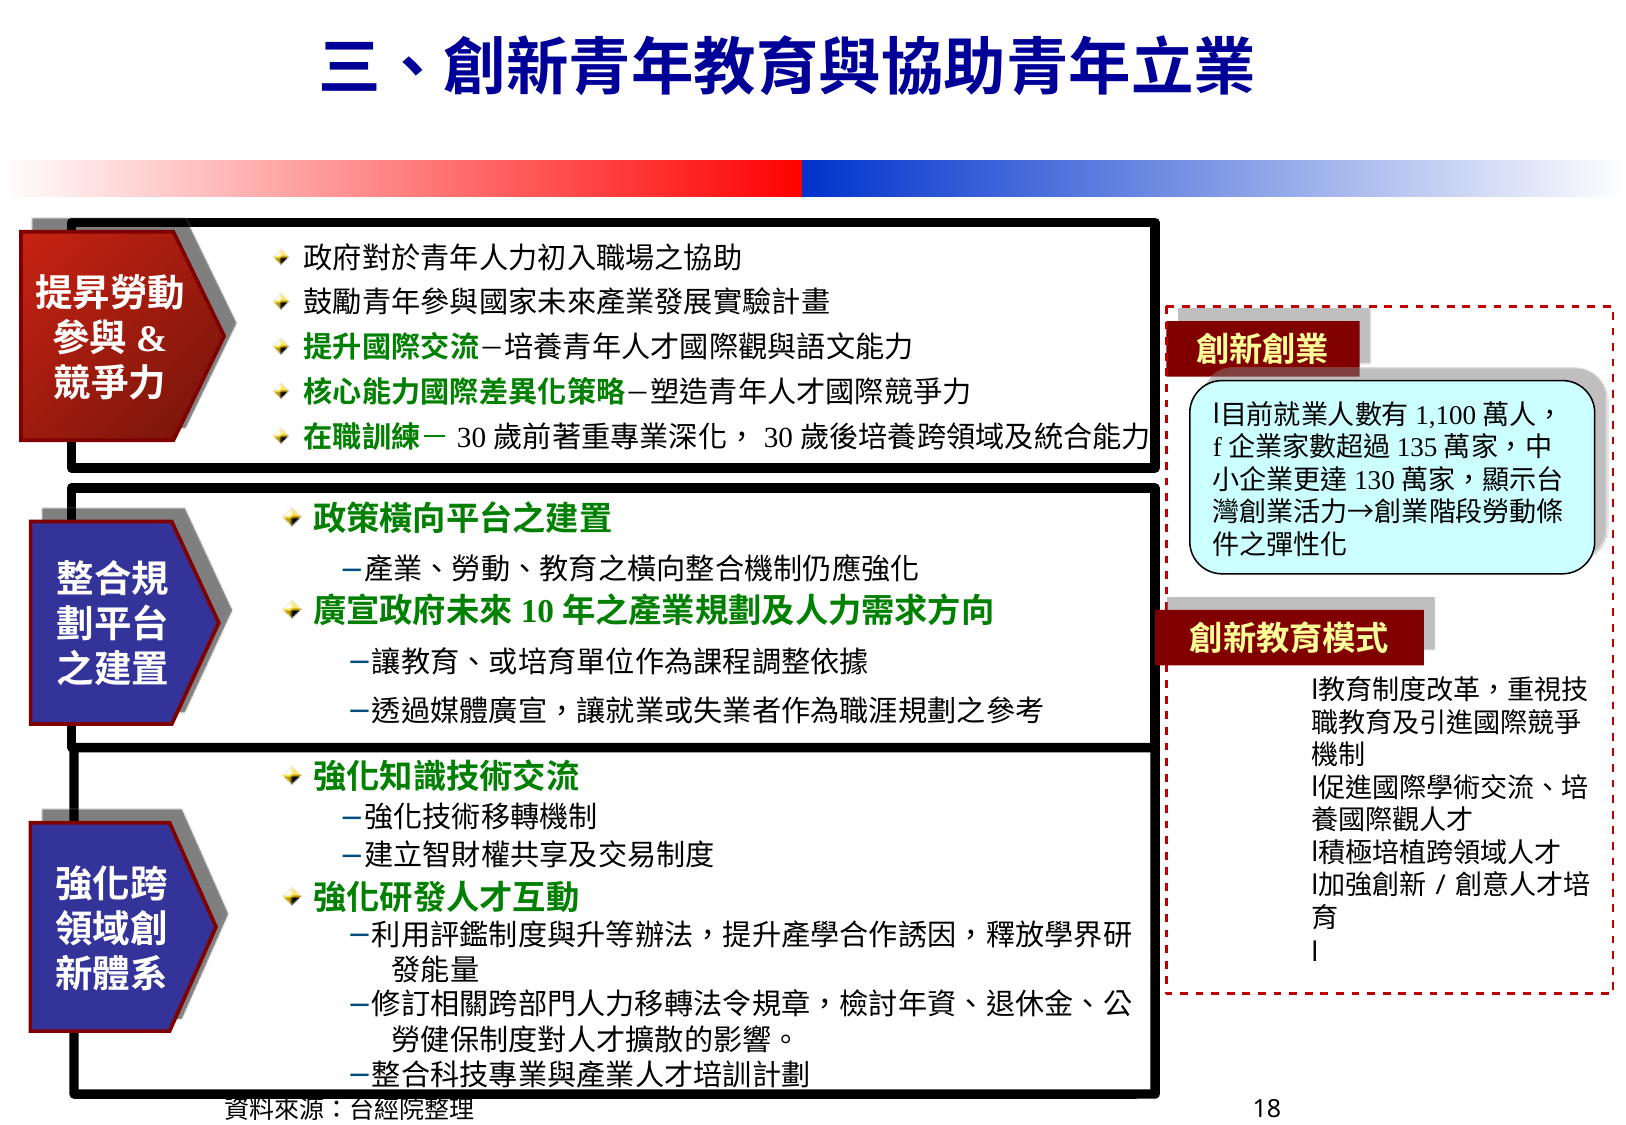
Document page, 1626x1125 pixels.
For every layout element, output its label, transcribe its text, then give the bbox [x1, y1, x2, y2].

text_box 強化跨領域創新體系 [30, 822, 217, 1032]
text_box 整合規劃平台之建置 [30, 521, 219, 725]
text_box [1205, 569, 1580, 574]
text_box 政府對於青年人力初入職場之協助 鼓勵青年參與國家未來產業發展實驗計畫 提升國際交流－培養青年人才國際觀與語文能力 核心能力國際差異化策略－塑造青年人才國際競爭力 在職訓練－30歲前著重專業深化，30歲後培養跨領域及統合能力 [264, 224, 1170, 465]
text_box 創新教育模式 [1155, 609, 1424, 665]
text_box 目前就業人數有1,100萬人，f企業家數超過135萬家，中小企業更達130萬家，顯示台灣創業活力→創業階段勞動條件之彈性化 [1197, 389, 1594, 569]
text_box [1200, 380, 1585, 389]
text_box 提昇勞動參與& 競爭力 [21, 231, 225, 441]
text_box 政策橫向平台之建置 產業、勞動、教育之橫向整合機制仍應強化 廣宣政府未來10年之產業規劃及人力需求方向 讓教育、或培育單位作為課程調整依據 透過媒體廣宣，讓就業或失業者作為職涯規劃之參考 [274, 481, 1201, 739]
text_box 教育制度改革，重視技職教育及引進國際競爭機制 促進國際學術交流、培養國際觀人才 積極培植跨領域人才 加強創新/創意人才培育 [1119, 665, 1613, 911]
text_box [1189, 392, 1197, 562]
text_box 三、創新青年教育與協助青年立業 [56, 0, 1520, 129]
text_box 強化知識技術交流 強化技術移轉機制 建立智財權共享及交易制度 強化研發人才互動 利用評鑑制度與升等辦法，提升產學合作誘因，釋放學界研發能量 修訂相關跨部門人力移轉法令規章，檢討年資、退休金、公勞健保制度對人才擴散的影響。 整合科技專業與產業人才培訓計劃 [274, 739, 1155, 1103]
text_box 18 [1237, 1085, 1617, 1125]
text_box 創新創業 [1166, 321, 1360, 377]
text_box 資料來源：台經院整理 [209, 1086, 521, 1125]
